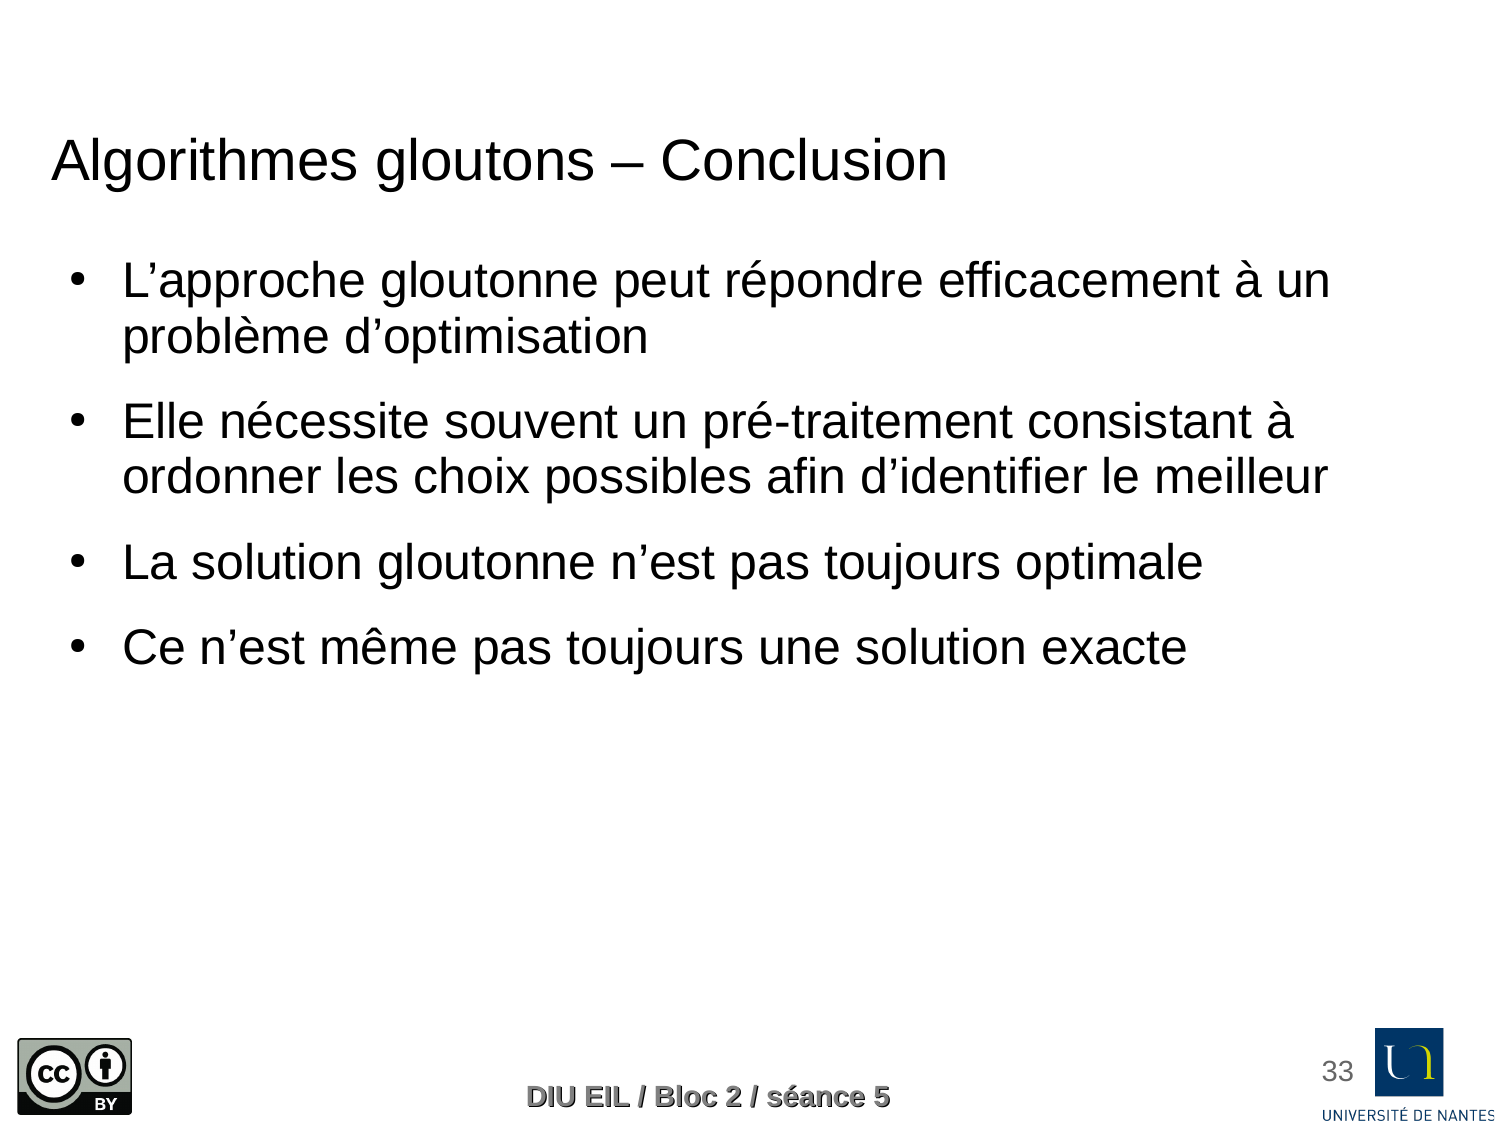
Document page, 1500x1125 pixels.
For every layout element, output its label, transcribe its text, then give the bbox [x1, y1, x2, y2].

list L’approche gloutonne peut répondre efficacement à un problème d’optimisation Elle nécessite souvent un pré-traitement consistant à ordonner les choix possibles afin d’identifier le meilleur La solution gloutonne n’est pas toujours optimale Ce n’est même pas toujours une solution exacte [51, 252, 1449, 1064]
picture [17, 1038, 132, 1115]
title Algorithmes gloutons – Conclusion [51, 97, 1449, 223]
picture [1323, 1028, 1495, 1121]
